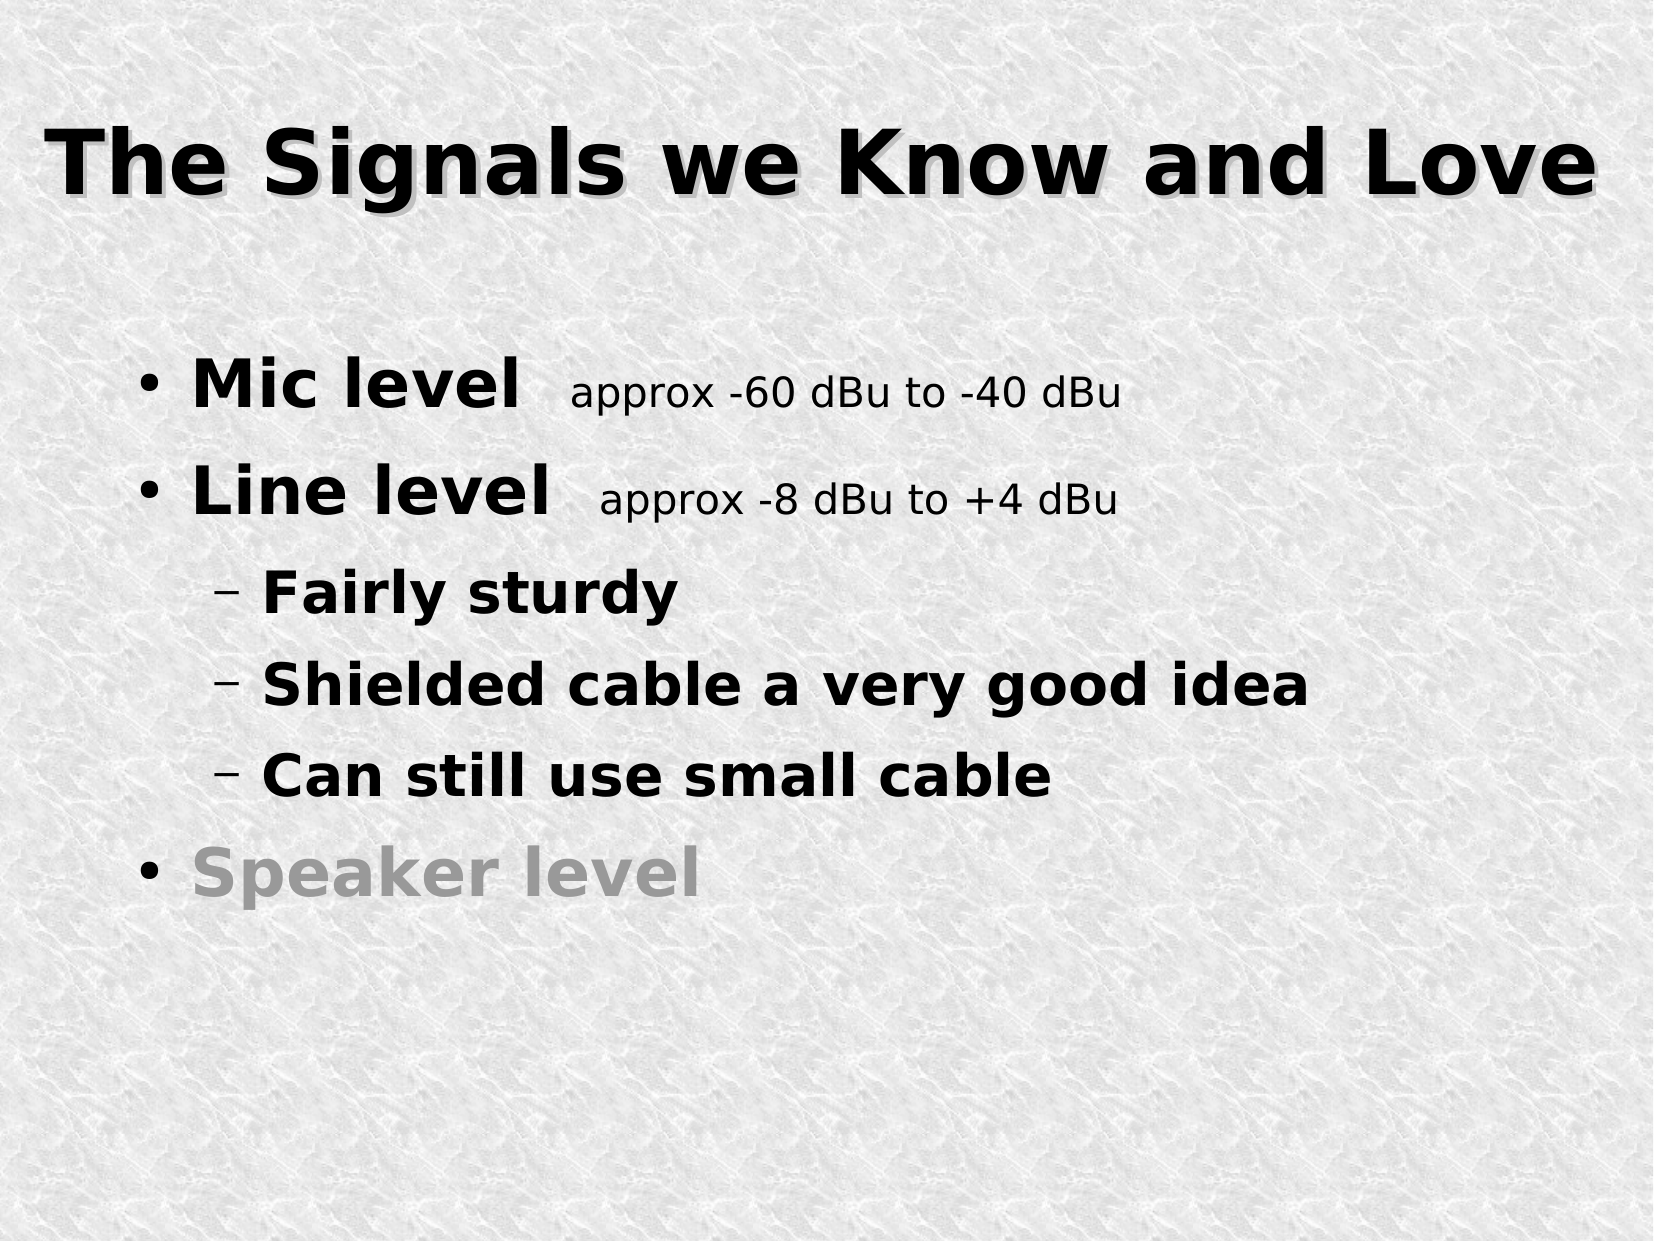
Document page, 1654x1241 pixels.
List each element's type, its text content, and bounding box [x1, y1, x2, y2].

title The Signals we Know and Love [7, 96, 1637, 232]
list Mic level approx -60 dBu to -40 dBu Line level approx -8 dBu to +4 dBu Fairly sturdy Shielded cable a very good idea Can still use small cable Speaker level [120, 345, 1532, 1127]
picture [0, 0, 1654, 1241]
